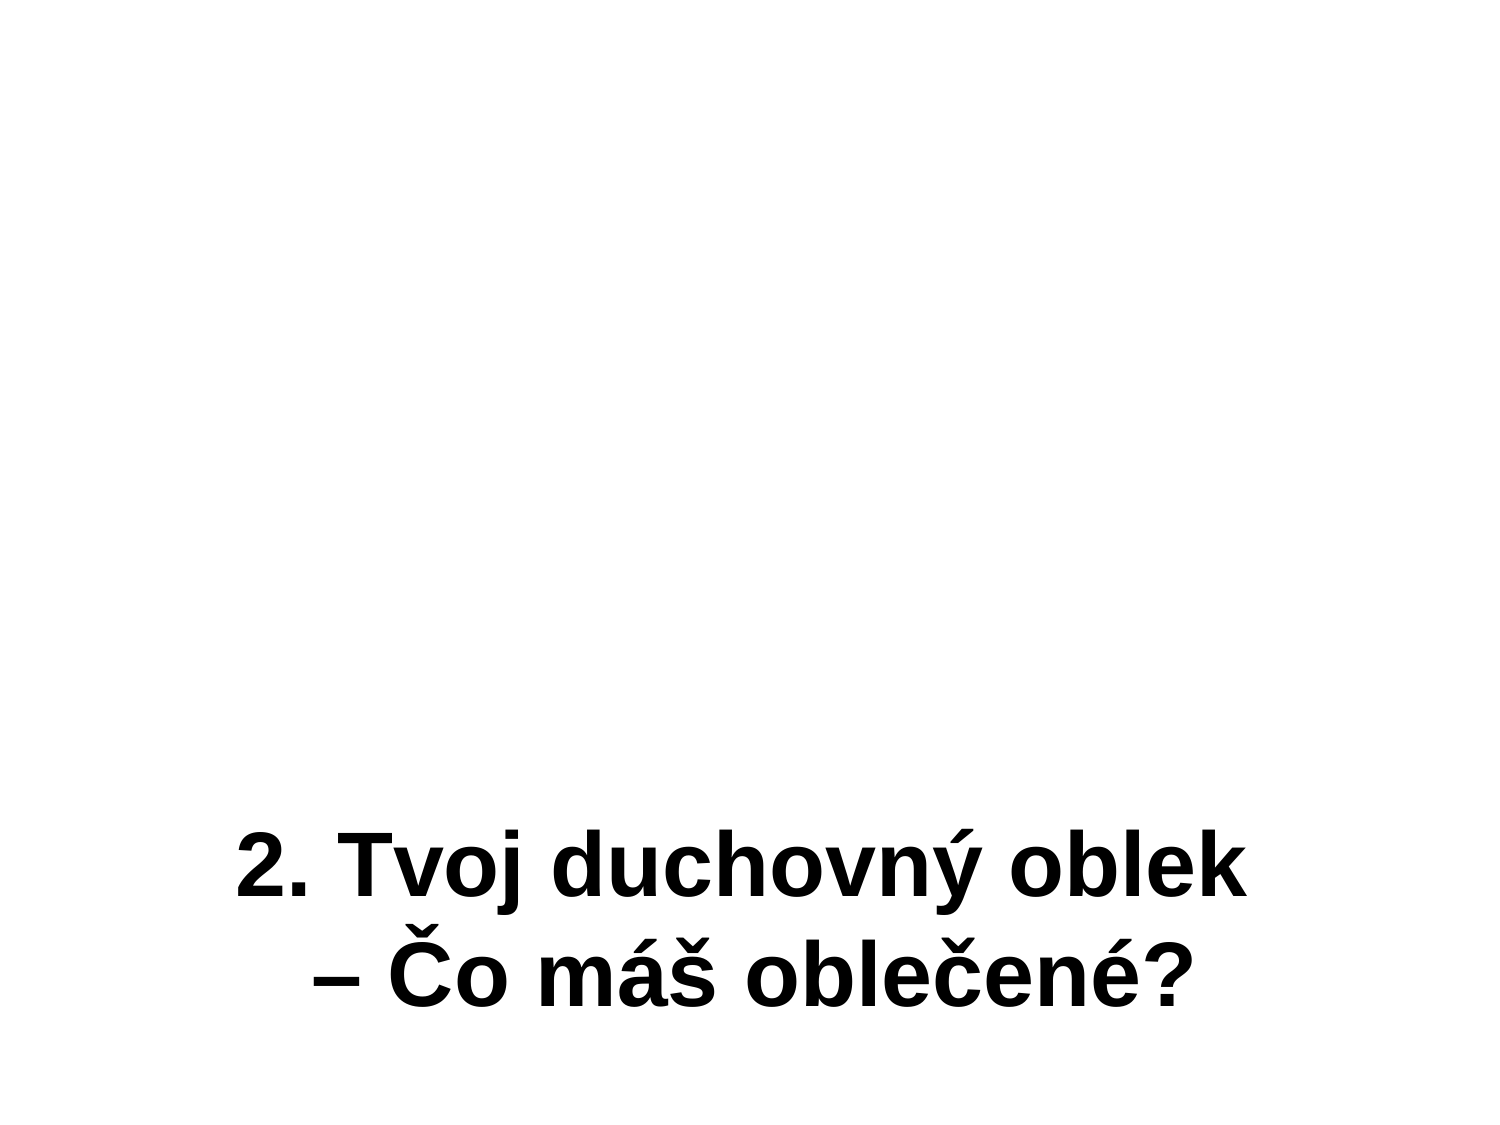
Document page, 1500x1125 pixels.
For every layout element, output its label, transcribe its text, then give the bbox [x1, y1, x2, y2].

title 2. Tvoj duchovný oblek – Čo máš oblečené? [67, 797, 1418, 1033]
